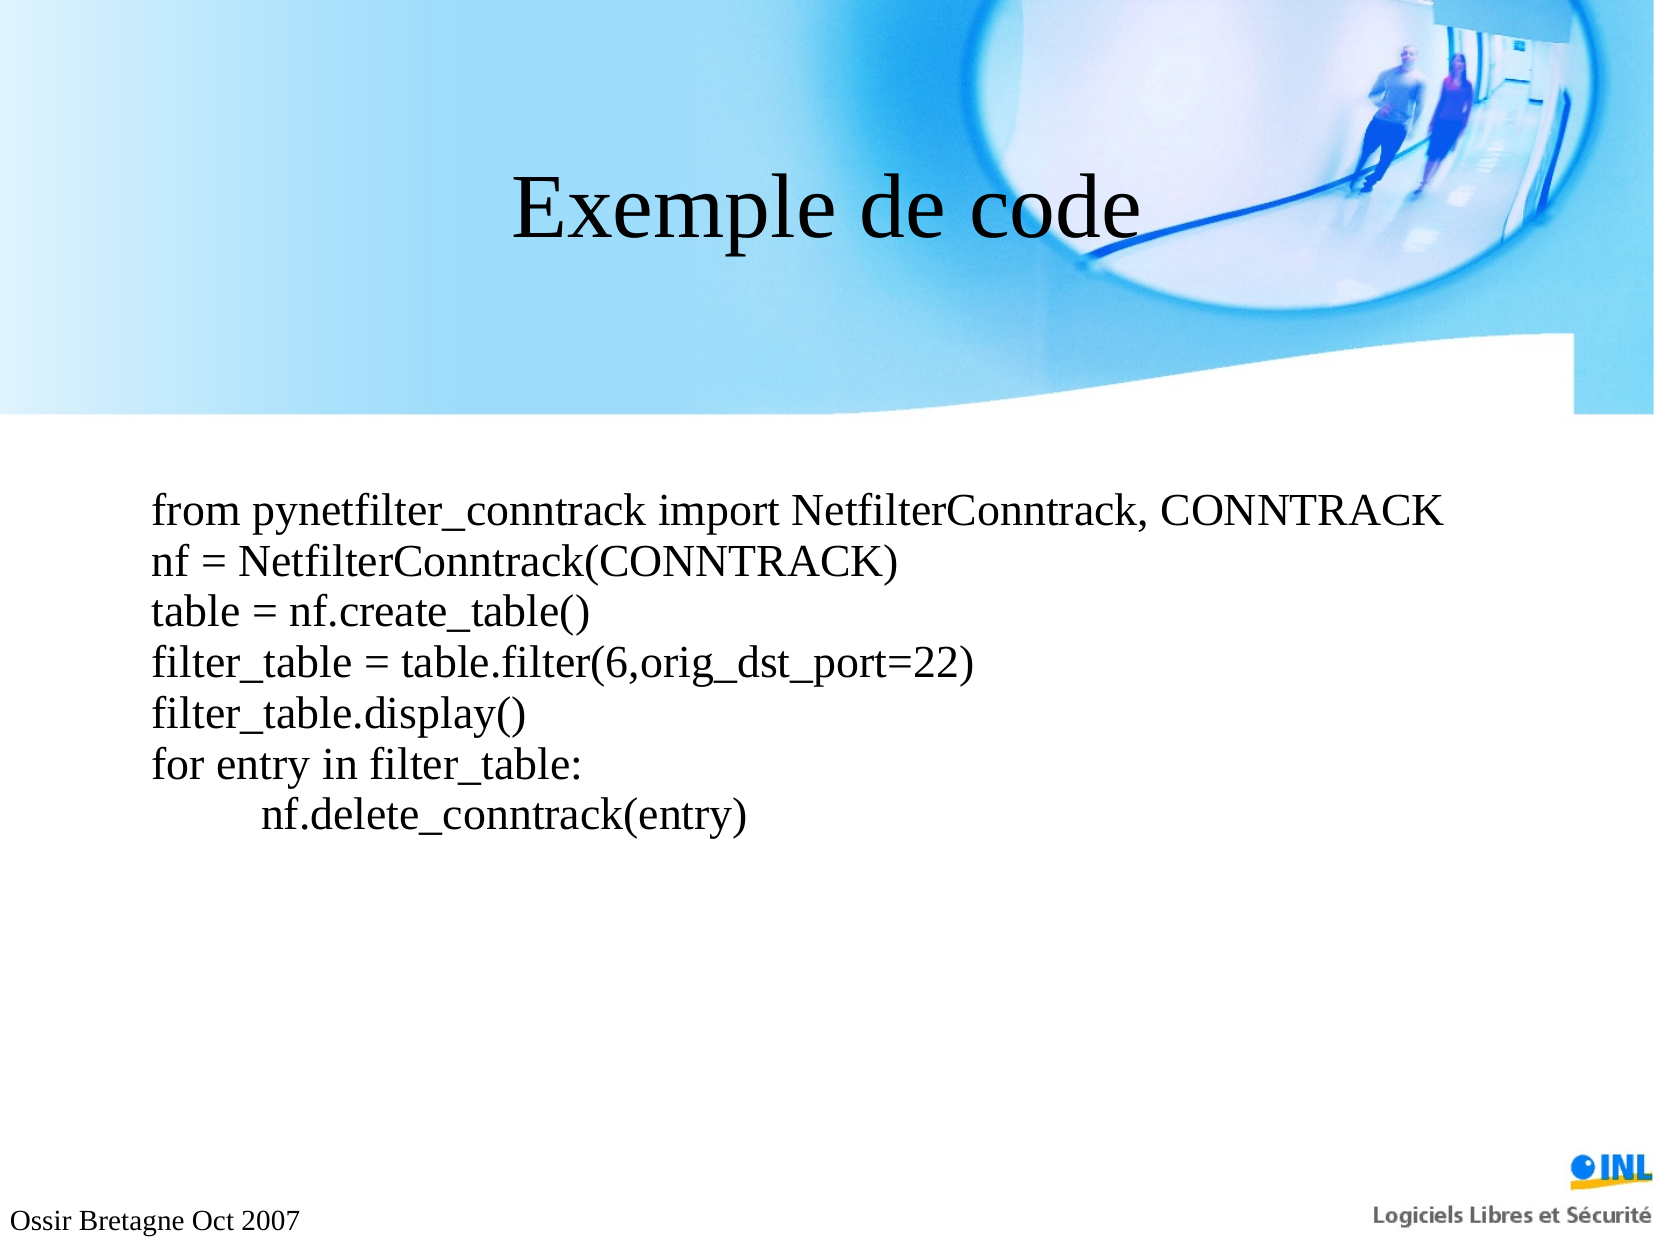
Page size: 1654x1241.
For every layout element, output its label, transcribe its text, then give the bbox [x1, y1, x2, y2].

title Exemple de code [121, 102, 1534, 311]
subtitle from pynetfilter_conntrack import NetfilterConntrack, CONNTRACK nf = NetfilterConntrack(CONNTRACK) table = nf.create_table() filter_table = table.filter(6,orig_dst_port=22) filter_table.display() for entry in filter_table: nf.delete_conntrack(entry) [116, 441, 1529, 1188]
picture [0, 0, 1654, 1241]
